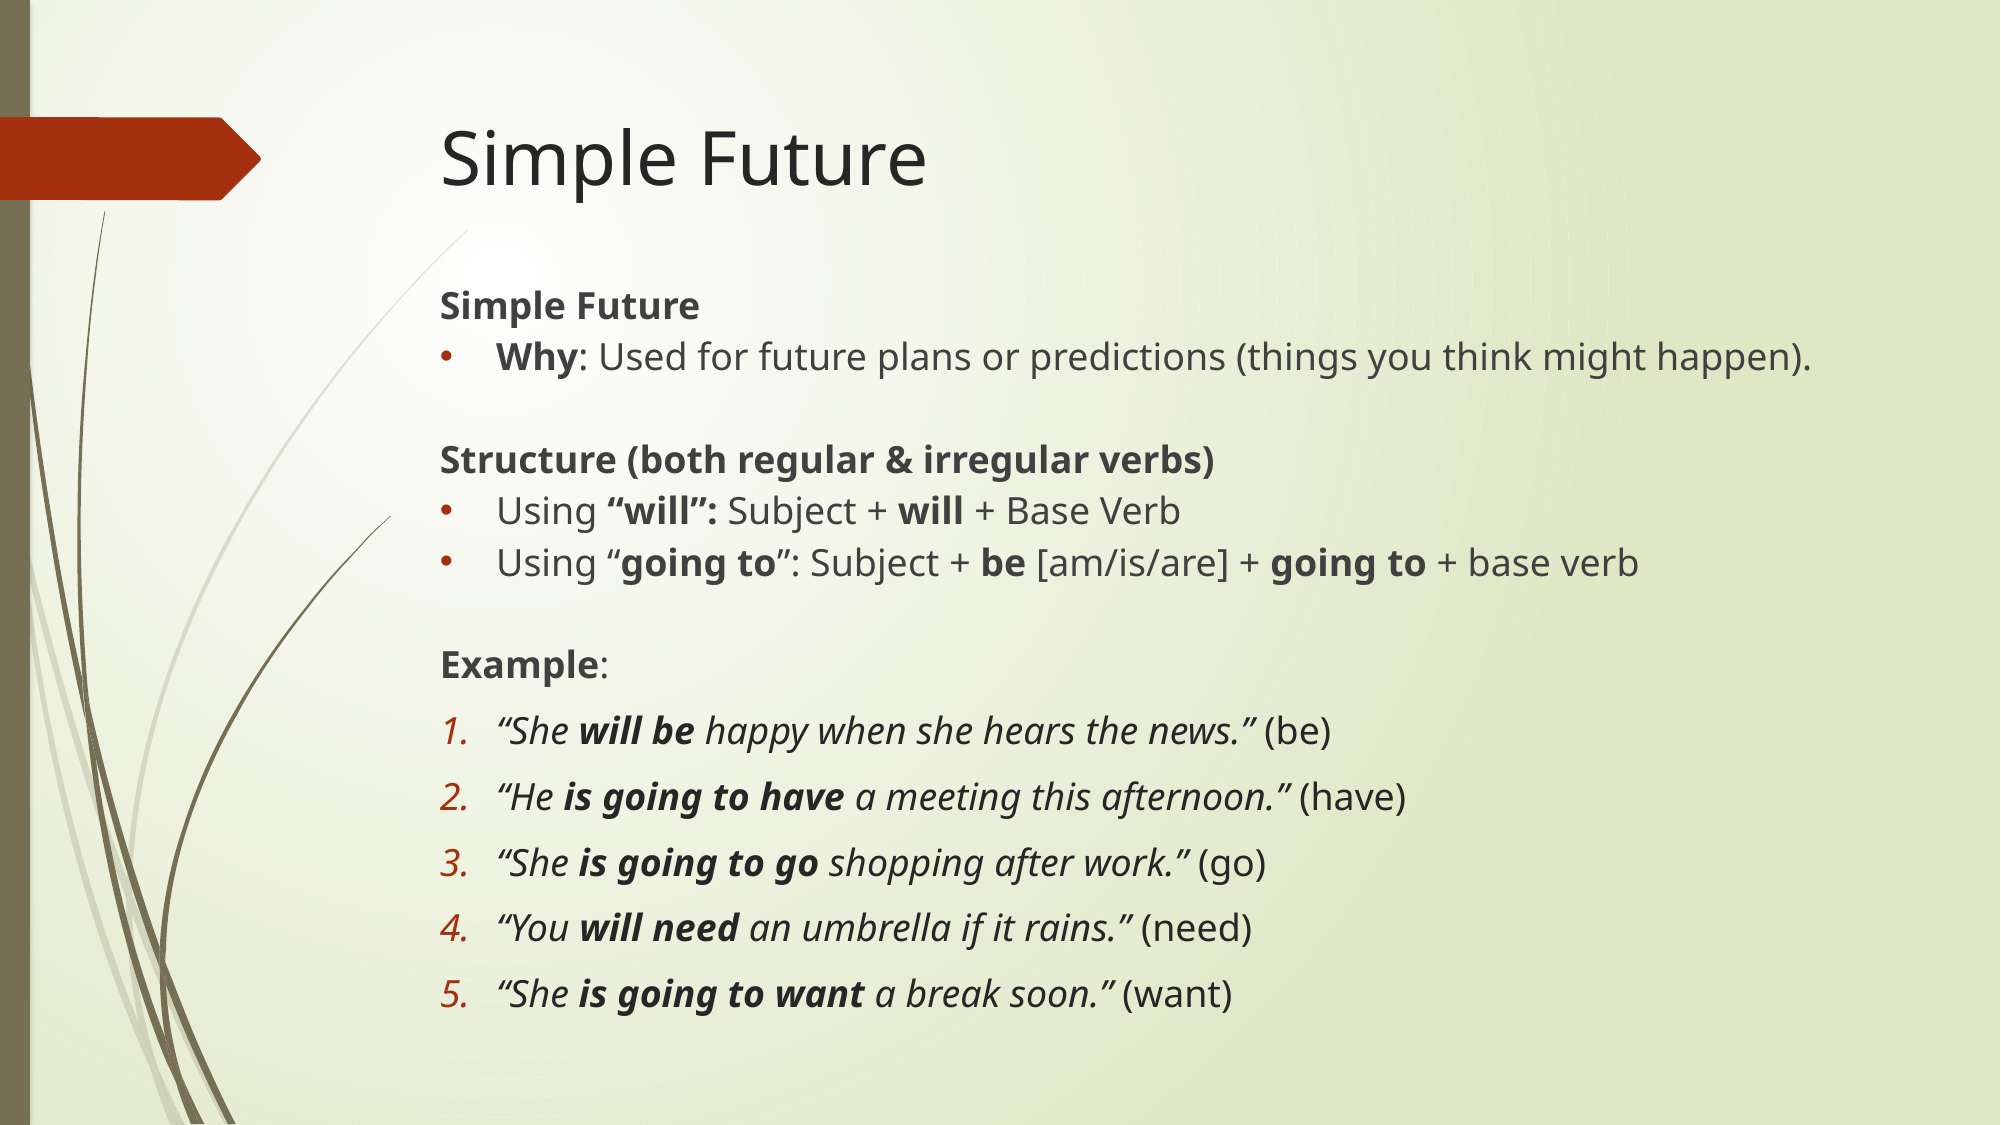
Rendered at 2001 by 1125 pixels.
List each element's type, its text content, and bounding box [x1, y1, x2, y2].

list Simple Future Why: Used for future plans or predictions (things you think might happen). Structure (both regular & irregular verbs) Using “will”: Subject + will + Base Verb Using “going to”: Subject + be [am/is/are] + going to + base verb Example: “She will be happy when she hears the news.” (be) “He is going to have a meeting this afternoon.” (have) “She is going to go shopping after work.” (go) “You will need an umbrella if it rains.” (need) “She is going to want a break soon.” (want) [424, 274, 1888, 1035]
title Simple Future [425, 102, 1888, 274]
